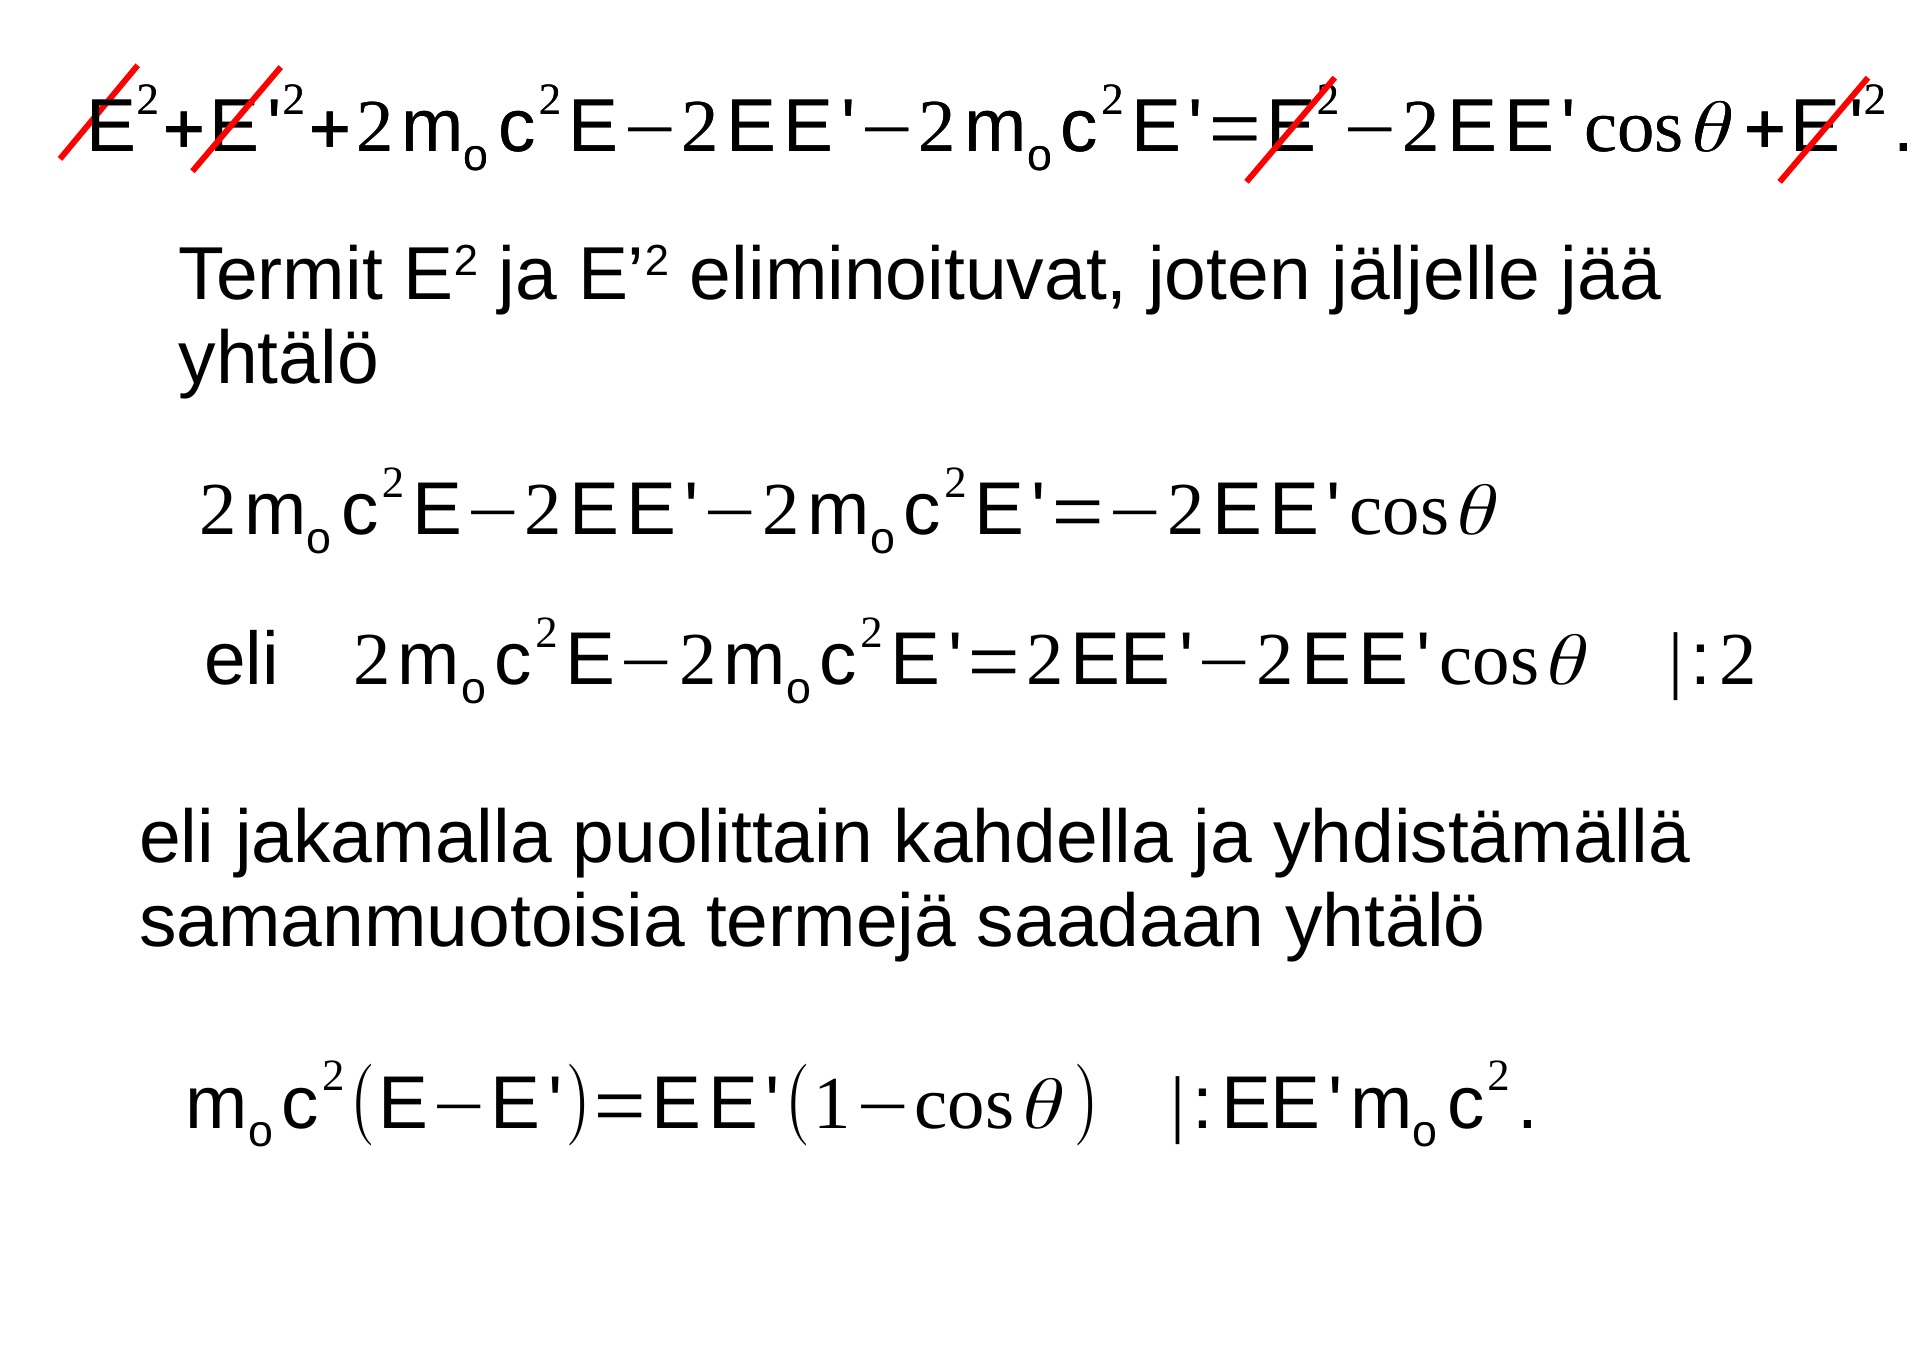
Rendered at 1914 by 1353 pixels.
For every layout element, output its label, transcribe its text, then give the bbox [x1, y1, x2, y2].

chart [196, 607, 1764, 713]
chart [179, 1051, 1545, 1156]
chart [193, 457, 1511, 563]
chart [80, 74, 1914, 180]
text_box eli jakamalla puolittain kahdella ja yhdistämällä samanmuotoisia termejä saadaan yhtälö [124, 786, 1867, 1005]
text_box Termit E2 ja E’2 eliminoituvat, joten jäljelle jää yhtälö [163, 224, 1777, 424]
